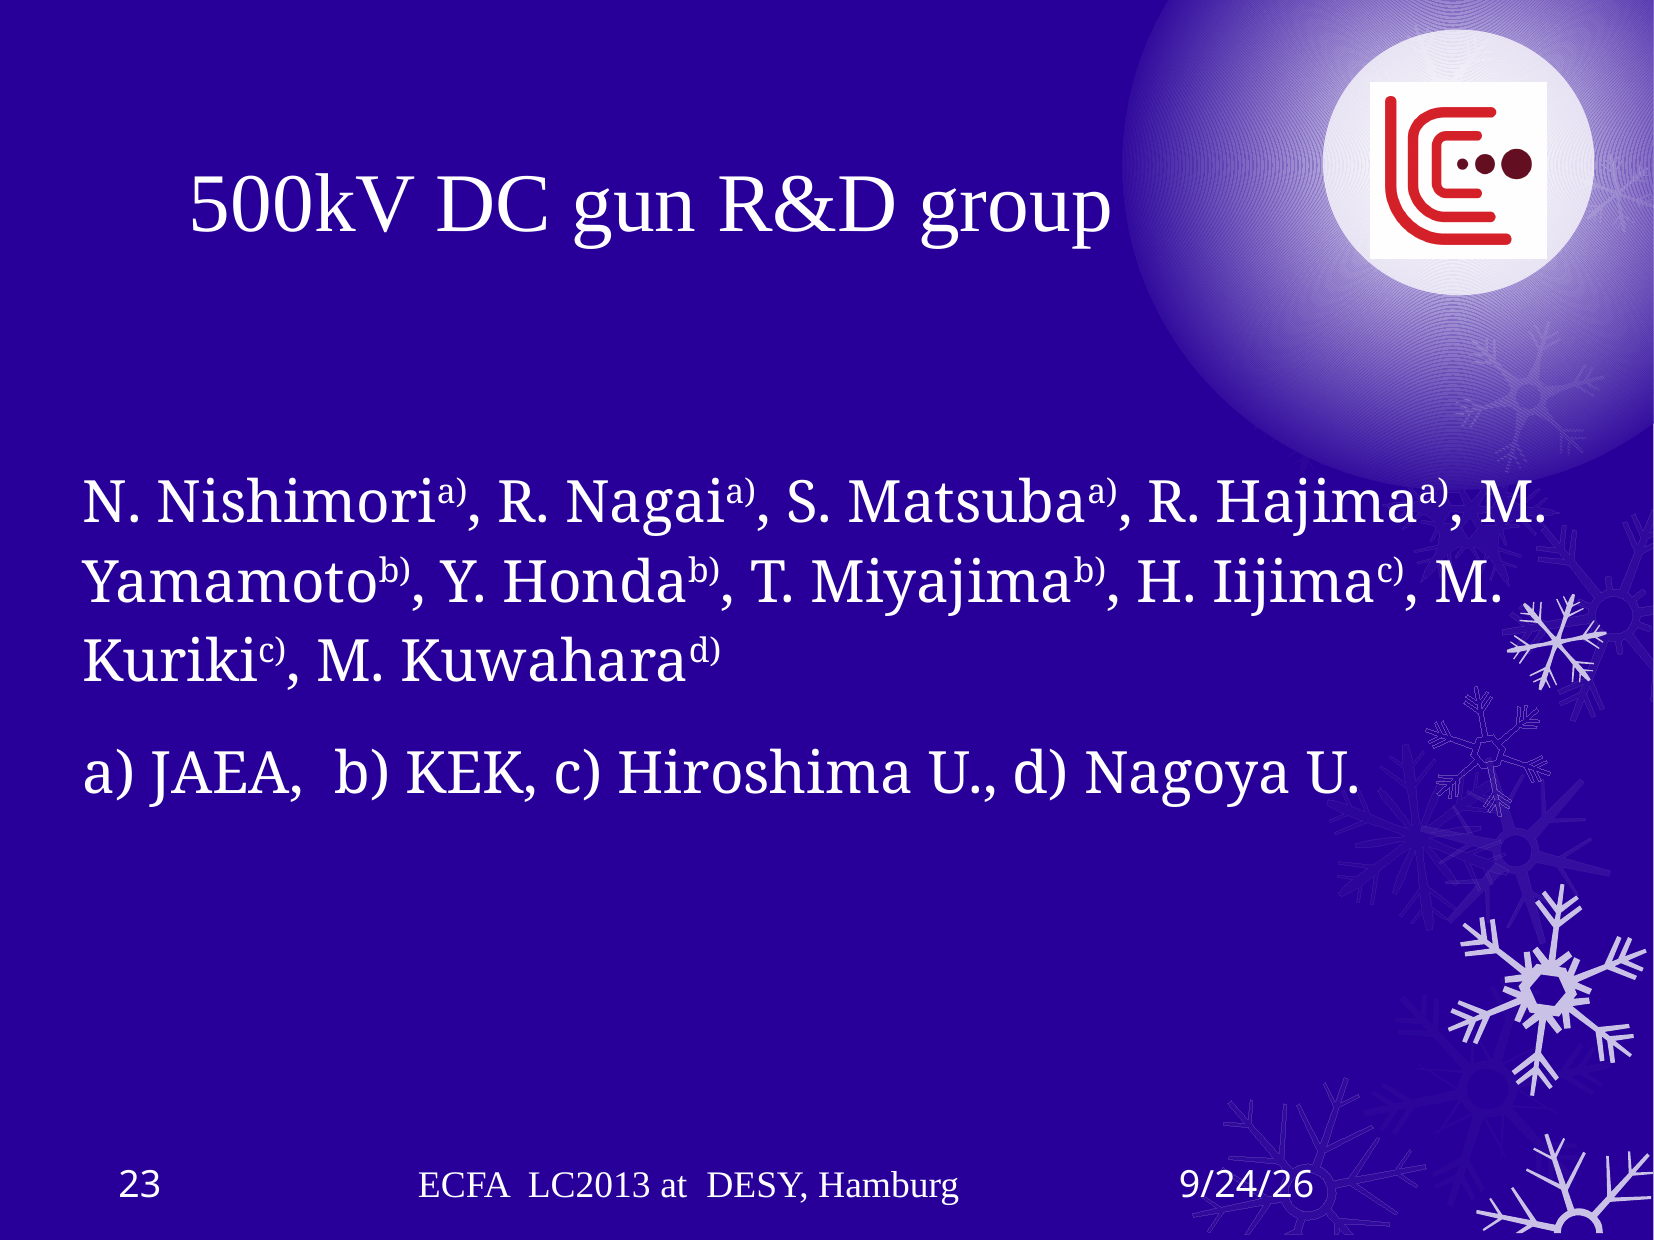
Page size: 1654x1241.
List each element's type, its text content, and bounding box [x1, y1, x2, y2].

list N. Nishimoria), R. Nagaia), S. Matsubaa), R. Hajimaa), M. Yamamotob), Y. Hondab), T. Miyajimab), H. Iijimac), M. Kurikic), M. Kuwaharad) a) JAEA, b) KEK, c) Hiroshima U., d) Nagoya U. [82, 460, 1571, 1109]
title 500kV DC gun R&D group [188, 70, 1476, 337]
picture [1476, 82, 1547, 259]
